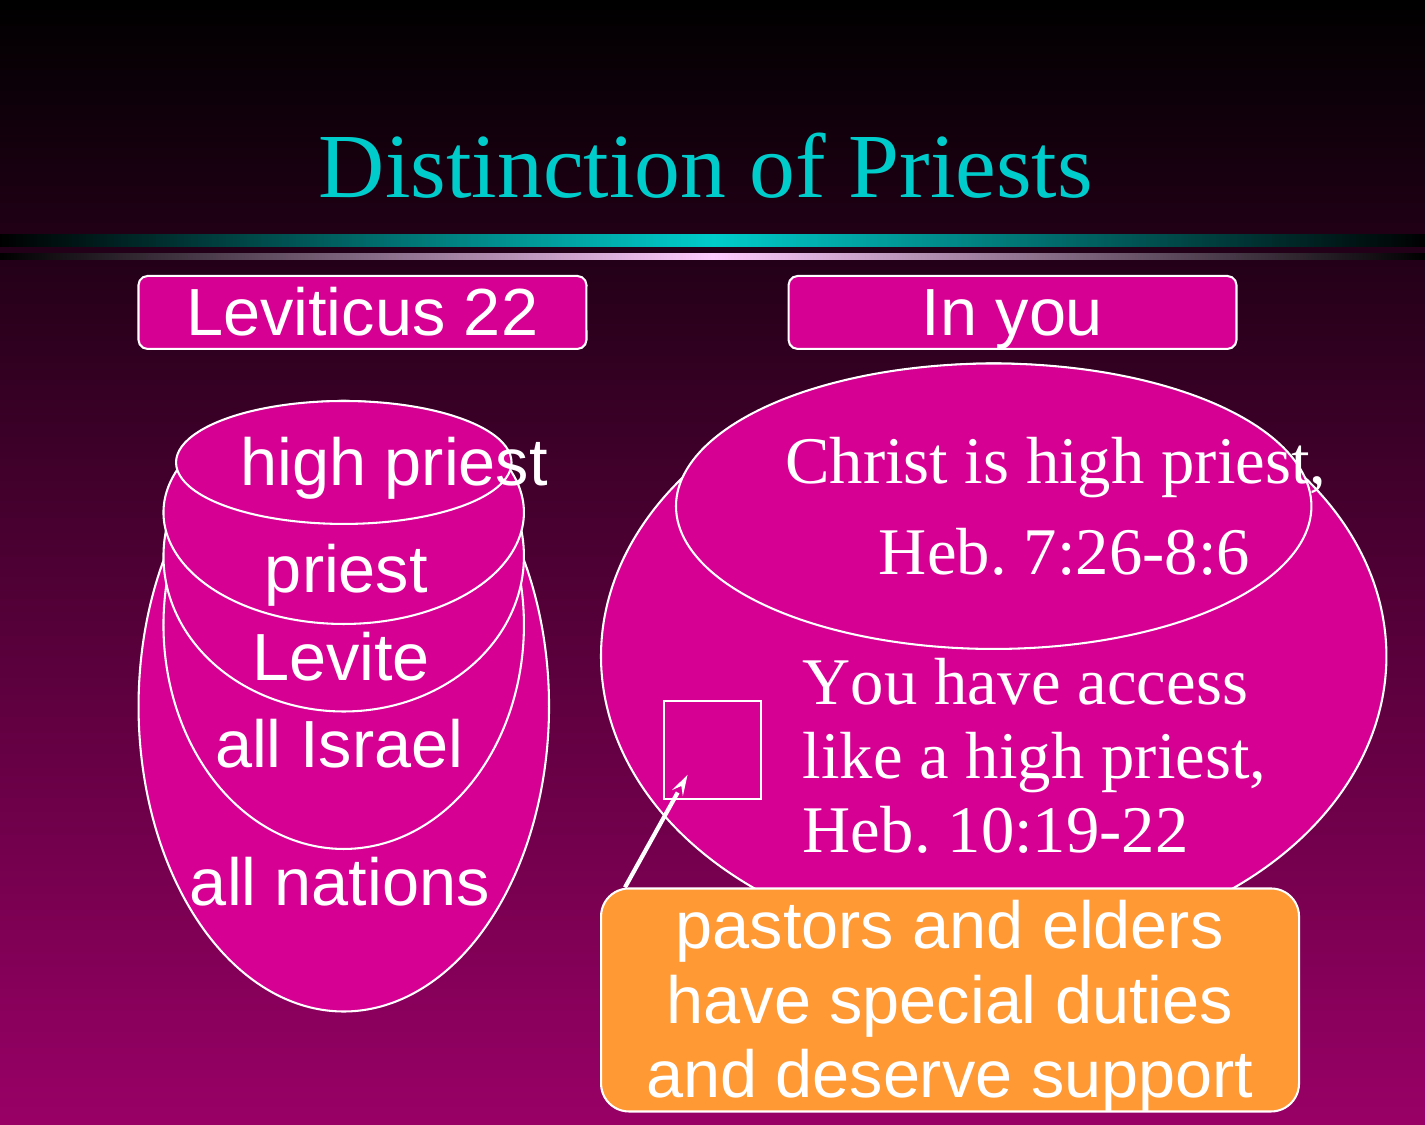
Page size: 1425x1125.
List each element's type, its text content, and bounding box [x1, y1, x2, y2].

text_box Christ is high priest, Heb. 7:26-8:6 [676, 363, 1312, 637]
text_box pastors and elders have special duties and deserve support [601, 888, 1300, 1112]
text_box all Israel [200, 699, 501, 790]
text_box [601, 479, 1255, 888]
text_box Leviticus 22 [138, 275, 587, 349]
text_box In you [788, 275, 1237, 349]
text_box You have access like a high priest, Heb. 10:19-22 [787, 637, 1300, 875]
text_box [373, 484, 524, 524]
text_box [202, 928, 485, 1012]
text_box [506, 471, 517, 481]
text_box all nations [174, 837, 513, 928]
text_box Levite [237, 612, 488, 699]
text_box [138, 470, 550, 879]
text_box high priest [176, 400, 511, 524]
text_box priest [249, 524, 525, 615]
title Distinction of Priests [95, 37, 1319, 225]
text_box [1126, 481, 1387, 840]
